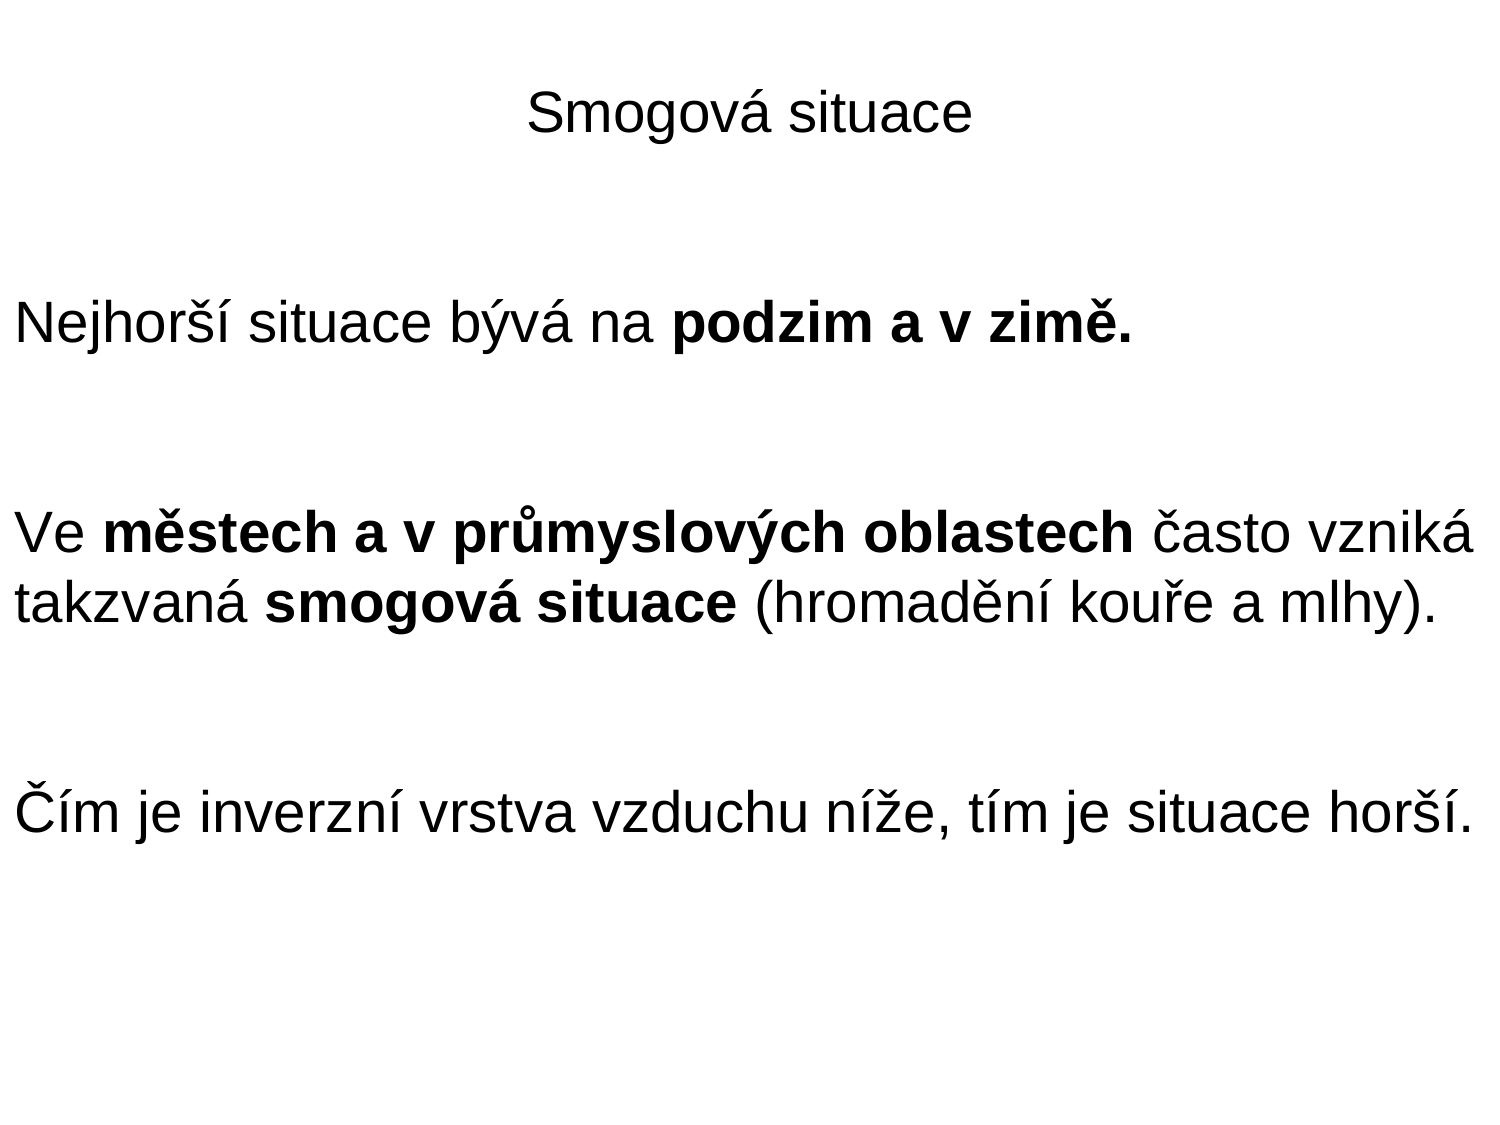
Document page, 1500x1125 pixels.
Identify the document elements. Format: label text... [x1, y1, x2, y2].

text_box Smogová situace Nejhorší situace bývá na podzim a v zimě. Ve městech a v průmyslových oblastech často vzniká takzvaná smogová situace (hromadění kouře a mlhy). Čím je inverzní vrstva vzduchu níže, tím je situace horší. [0, 66, 1500, 852]
